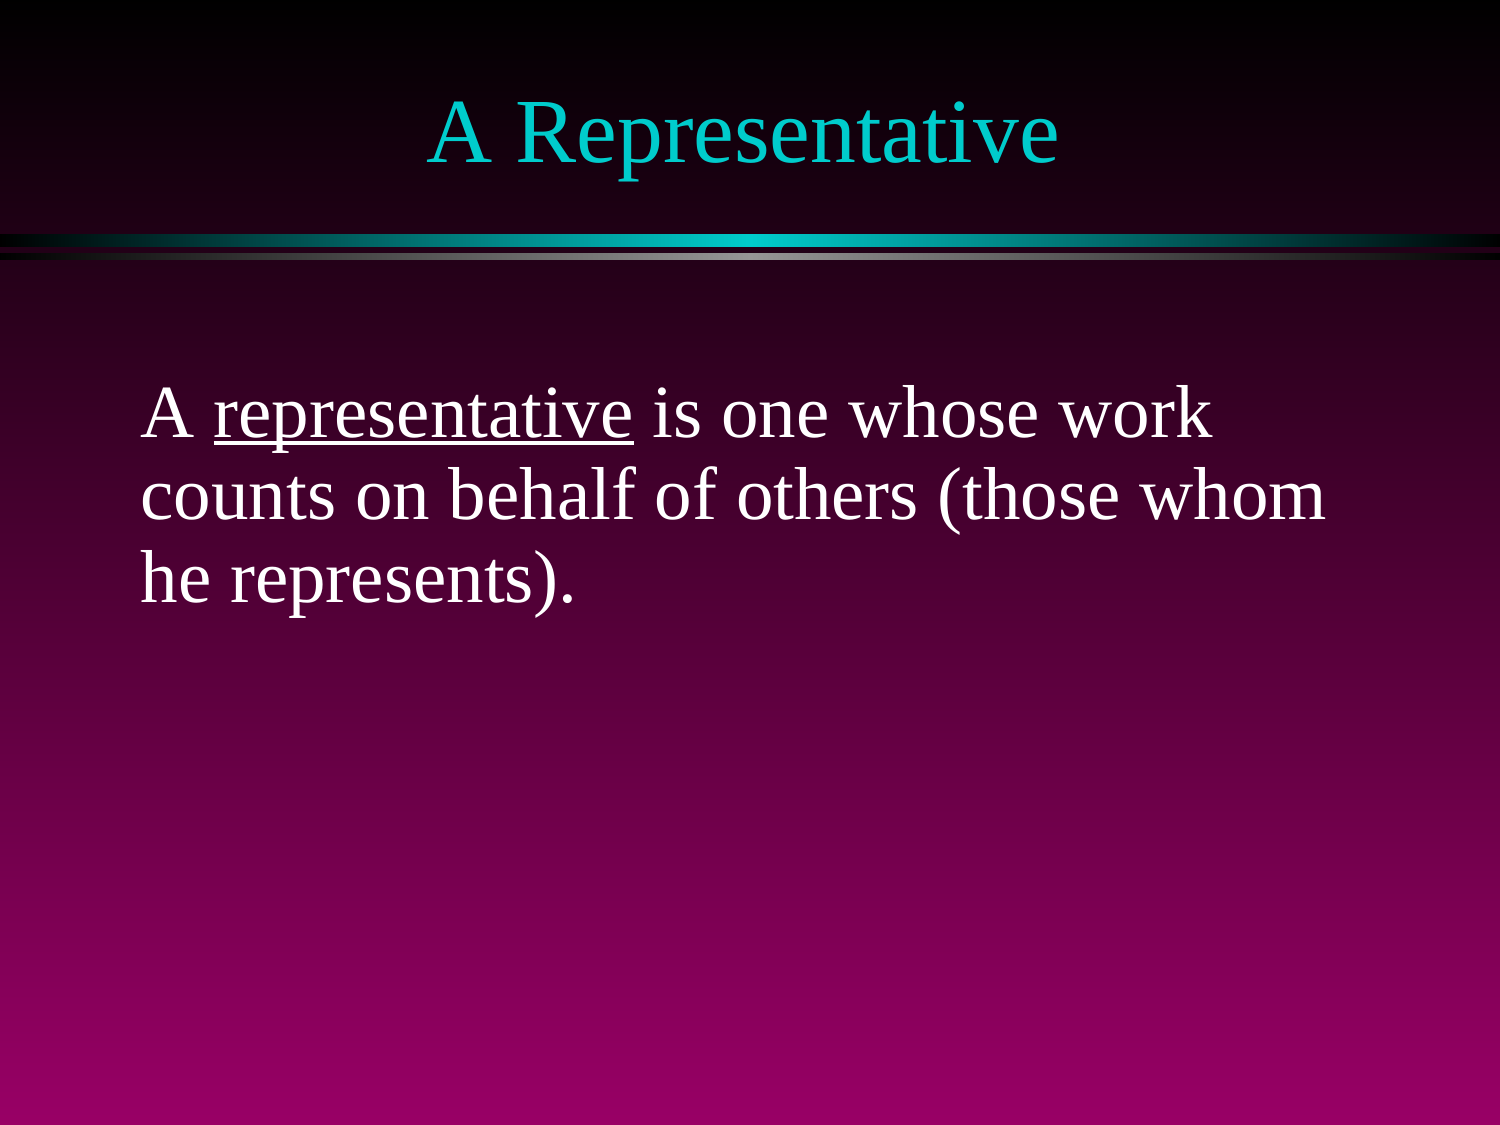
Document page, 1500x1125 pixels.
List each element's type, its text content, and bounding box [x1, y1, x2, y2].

title A Representative [99, 37, 1388, 225]
text_box A representative is one whose work counts on behalf of others (those whom he represents). [126, 362, 1344, 627]
